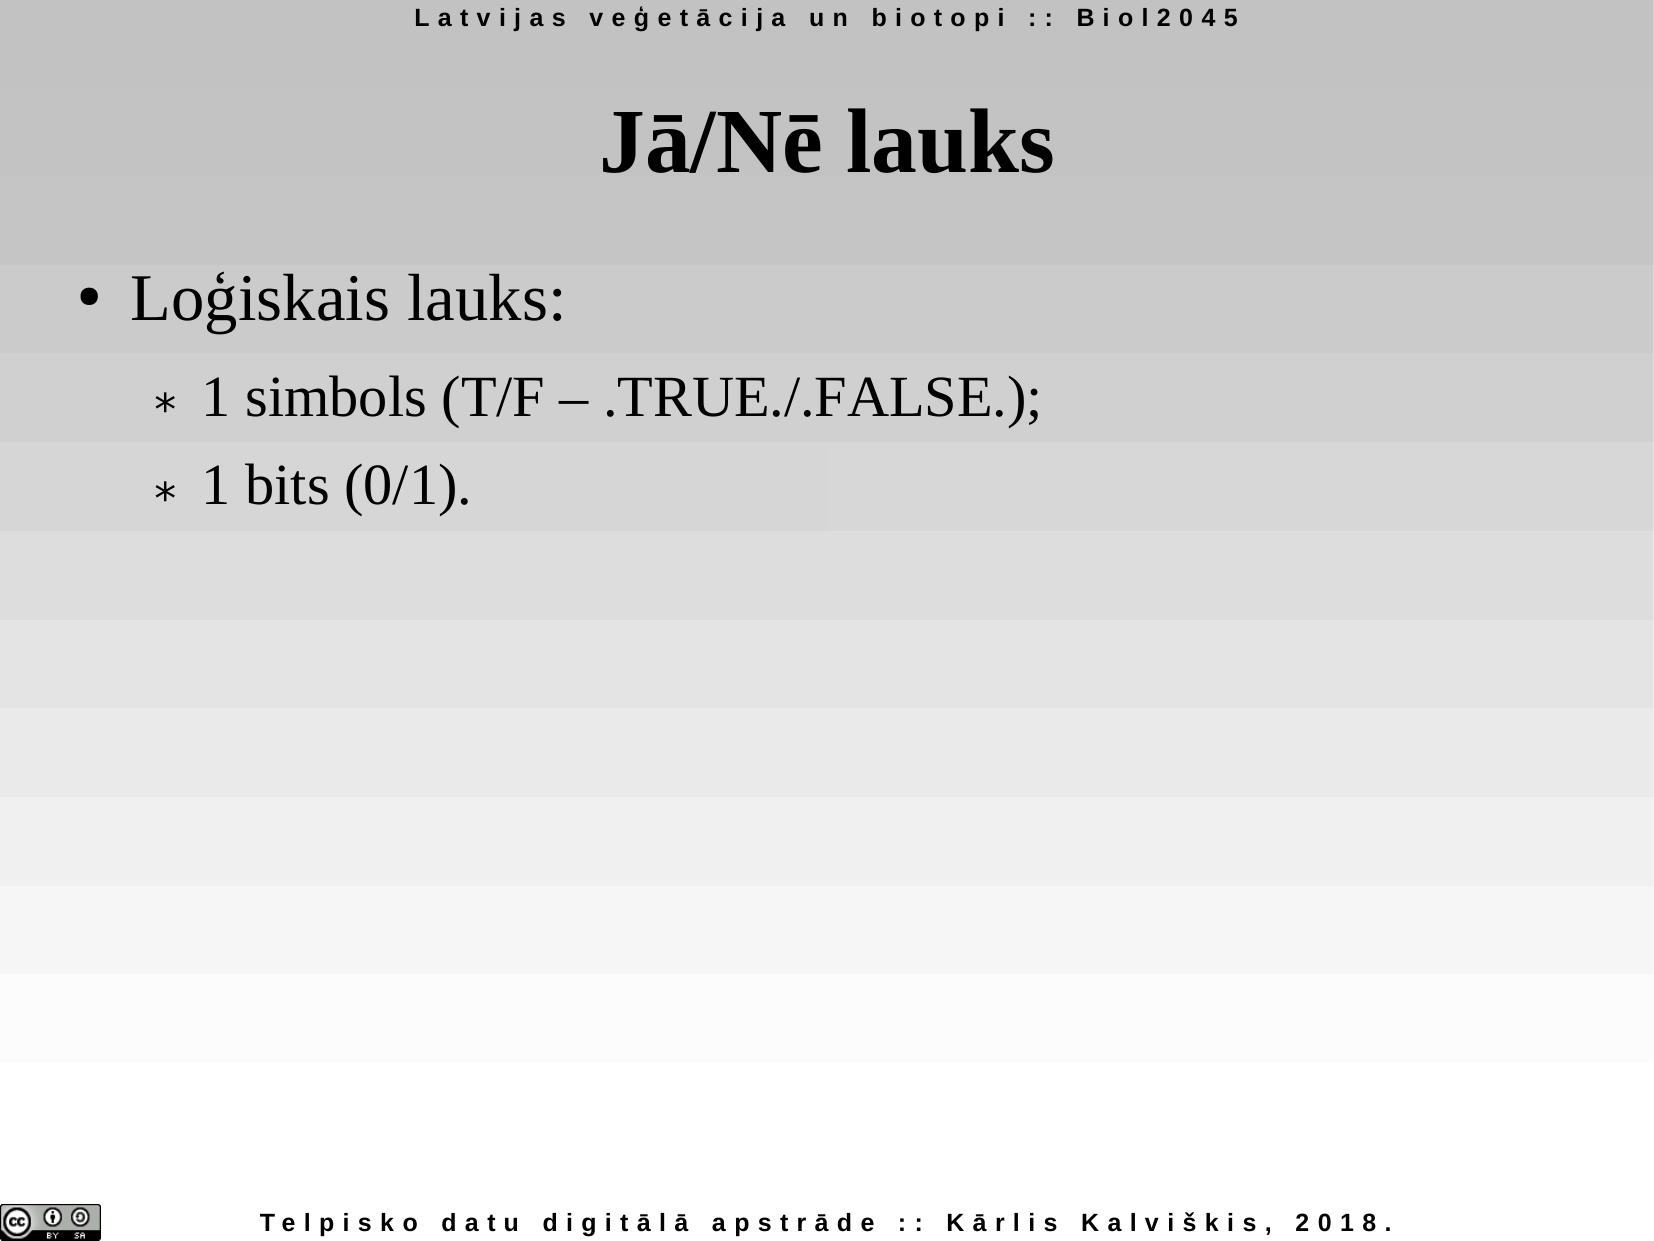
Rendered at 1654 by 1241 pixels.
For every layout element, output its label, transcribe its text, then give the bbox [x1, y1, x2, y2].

picture [0, 0, 1654, 1241]
list Loģiskais lauks: 1 simbols (T/F – .TRUE./.FALSE.); 1 bits (0/1). [59, 261, 1596, 1175]
title Jā/Nē lauks [59, 37, 1596, 246]
